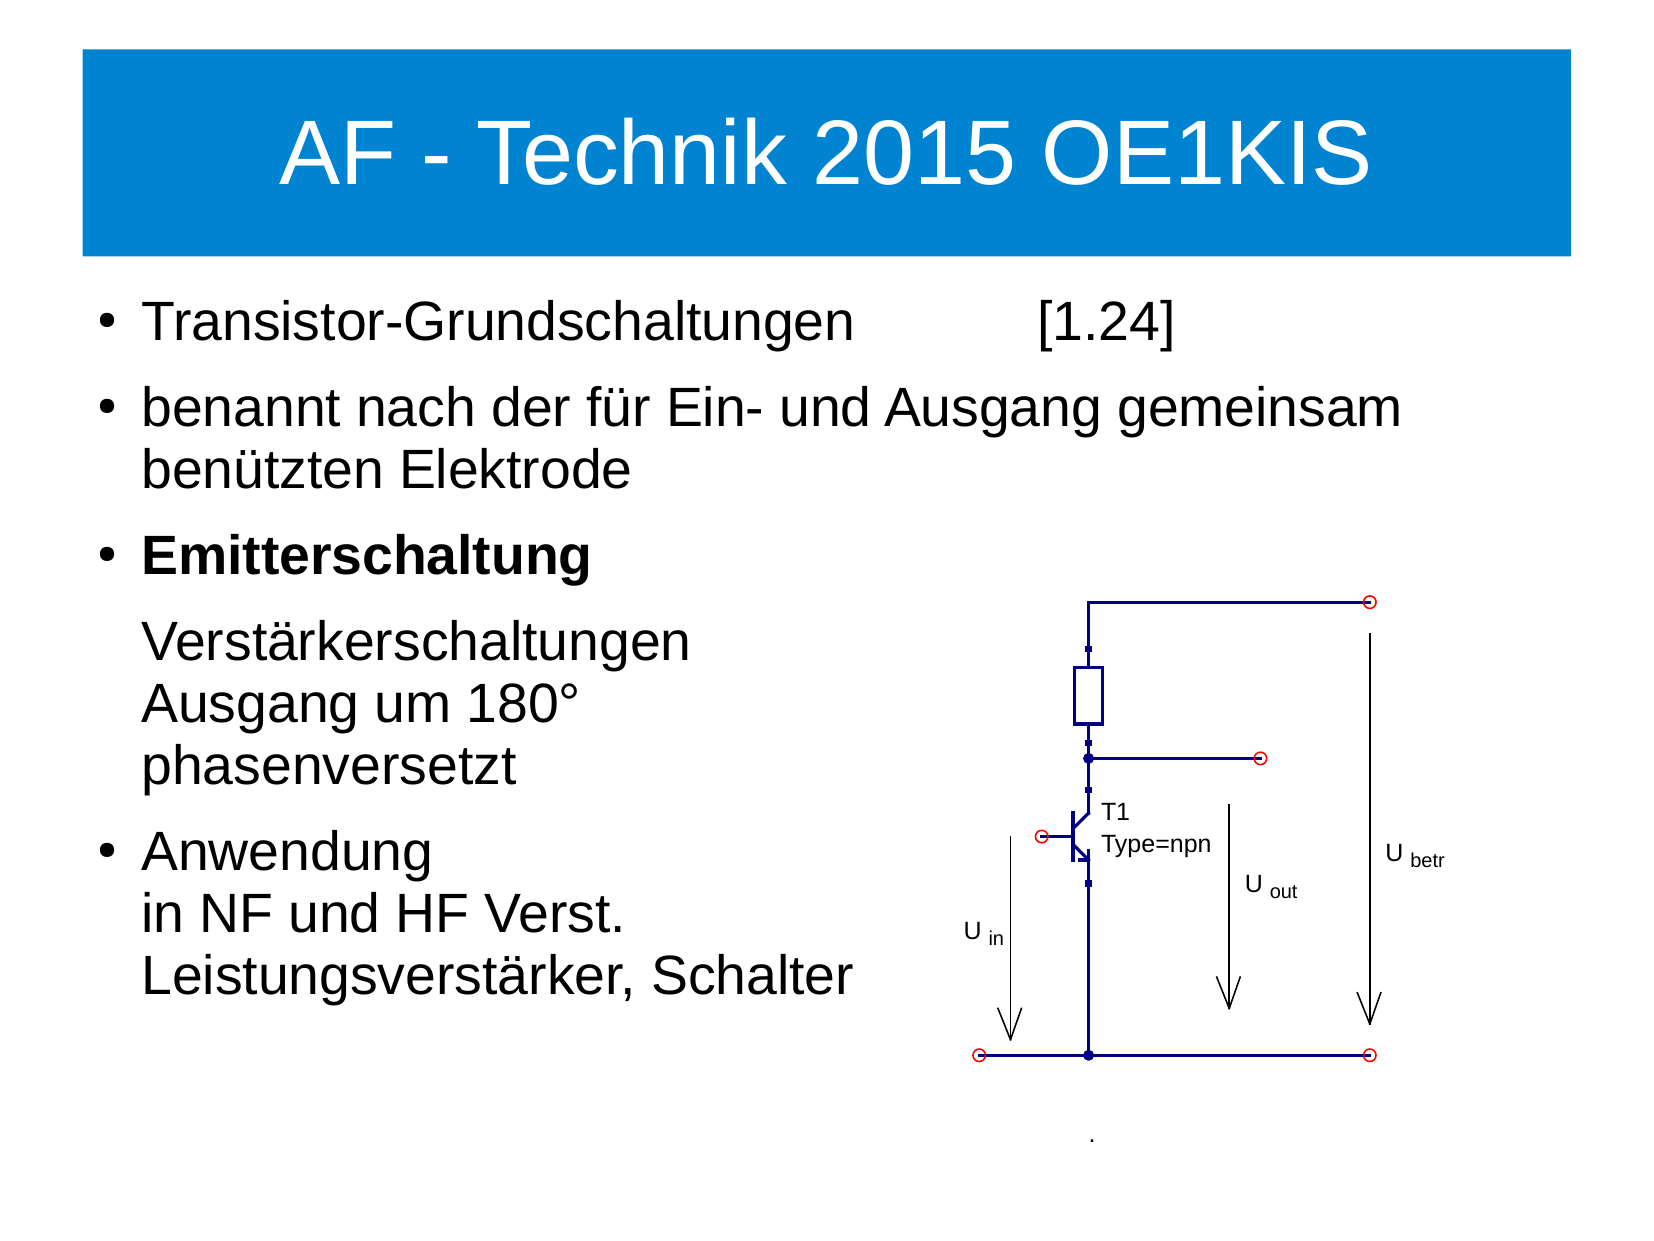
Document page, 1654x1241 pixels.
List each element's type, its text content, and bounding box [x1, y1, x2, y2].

picture [940, 578, 1536, 1175]
title AF - Technik 2015 OE1KIS [82, 49, 1571, 257]
list Transistor-Grundschaltungen [1.24] benannt nach der für Ein- und Ausgang gemeinsam benützten Elektrode Emitterschaltung Verstärkerschaltungen Ausgang um 180° phasenversetzt Anwendung in NF und HF Verst. Leistungsverstärker, Schalter [82, 290, 1571, 1010]
